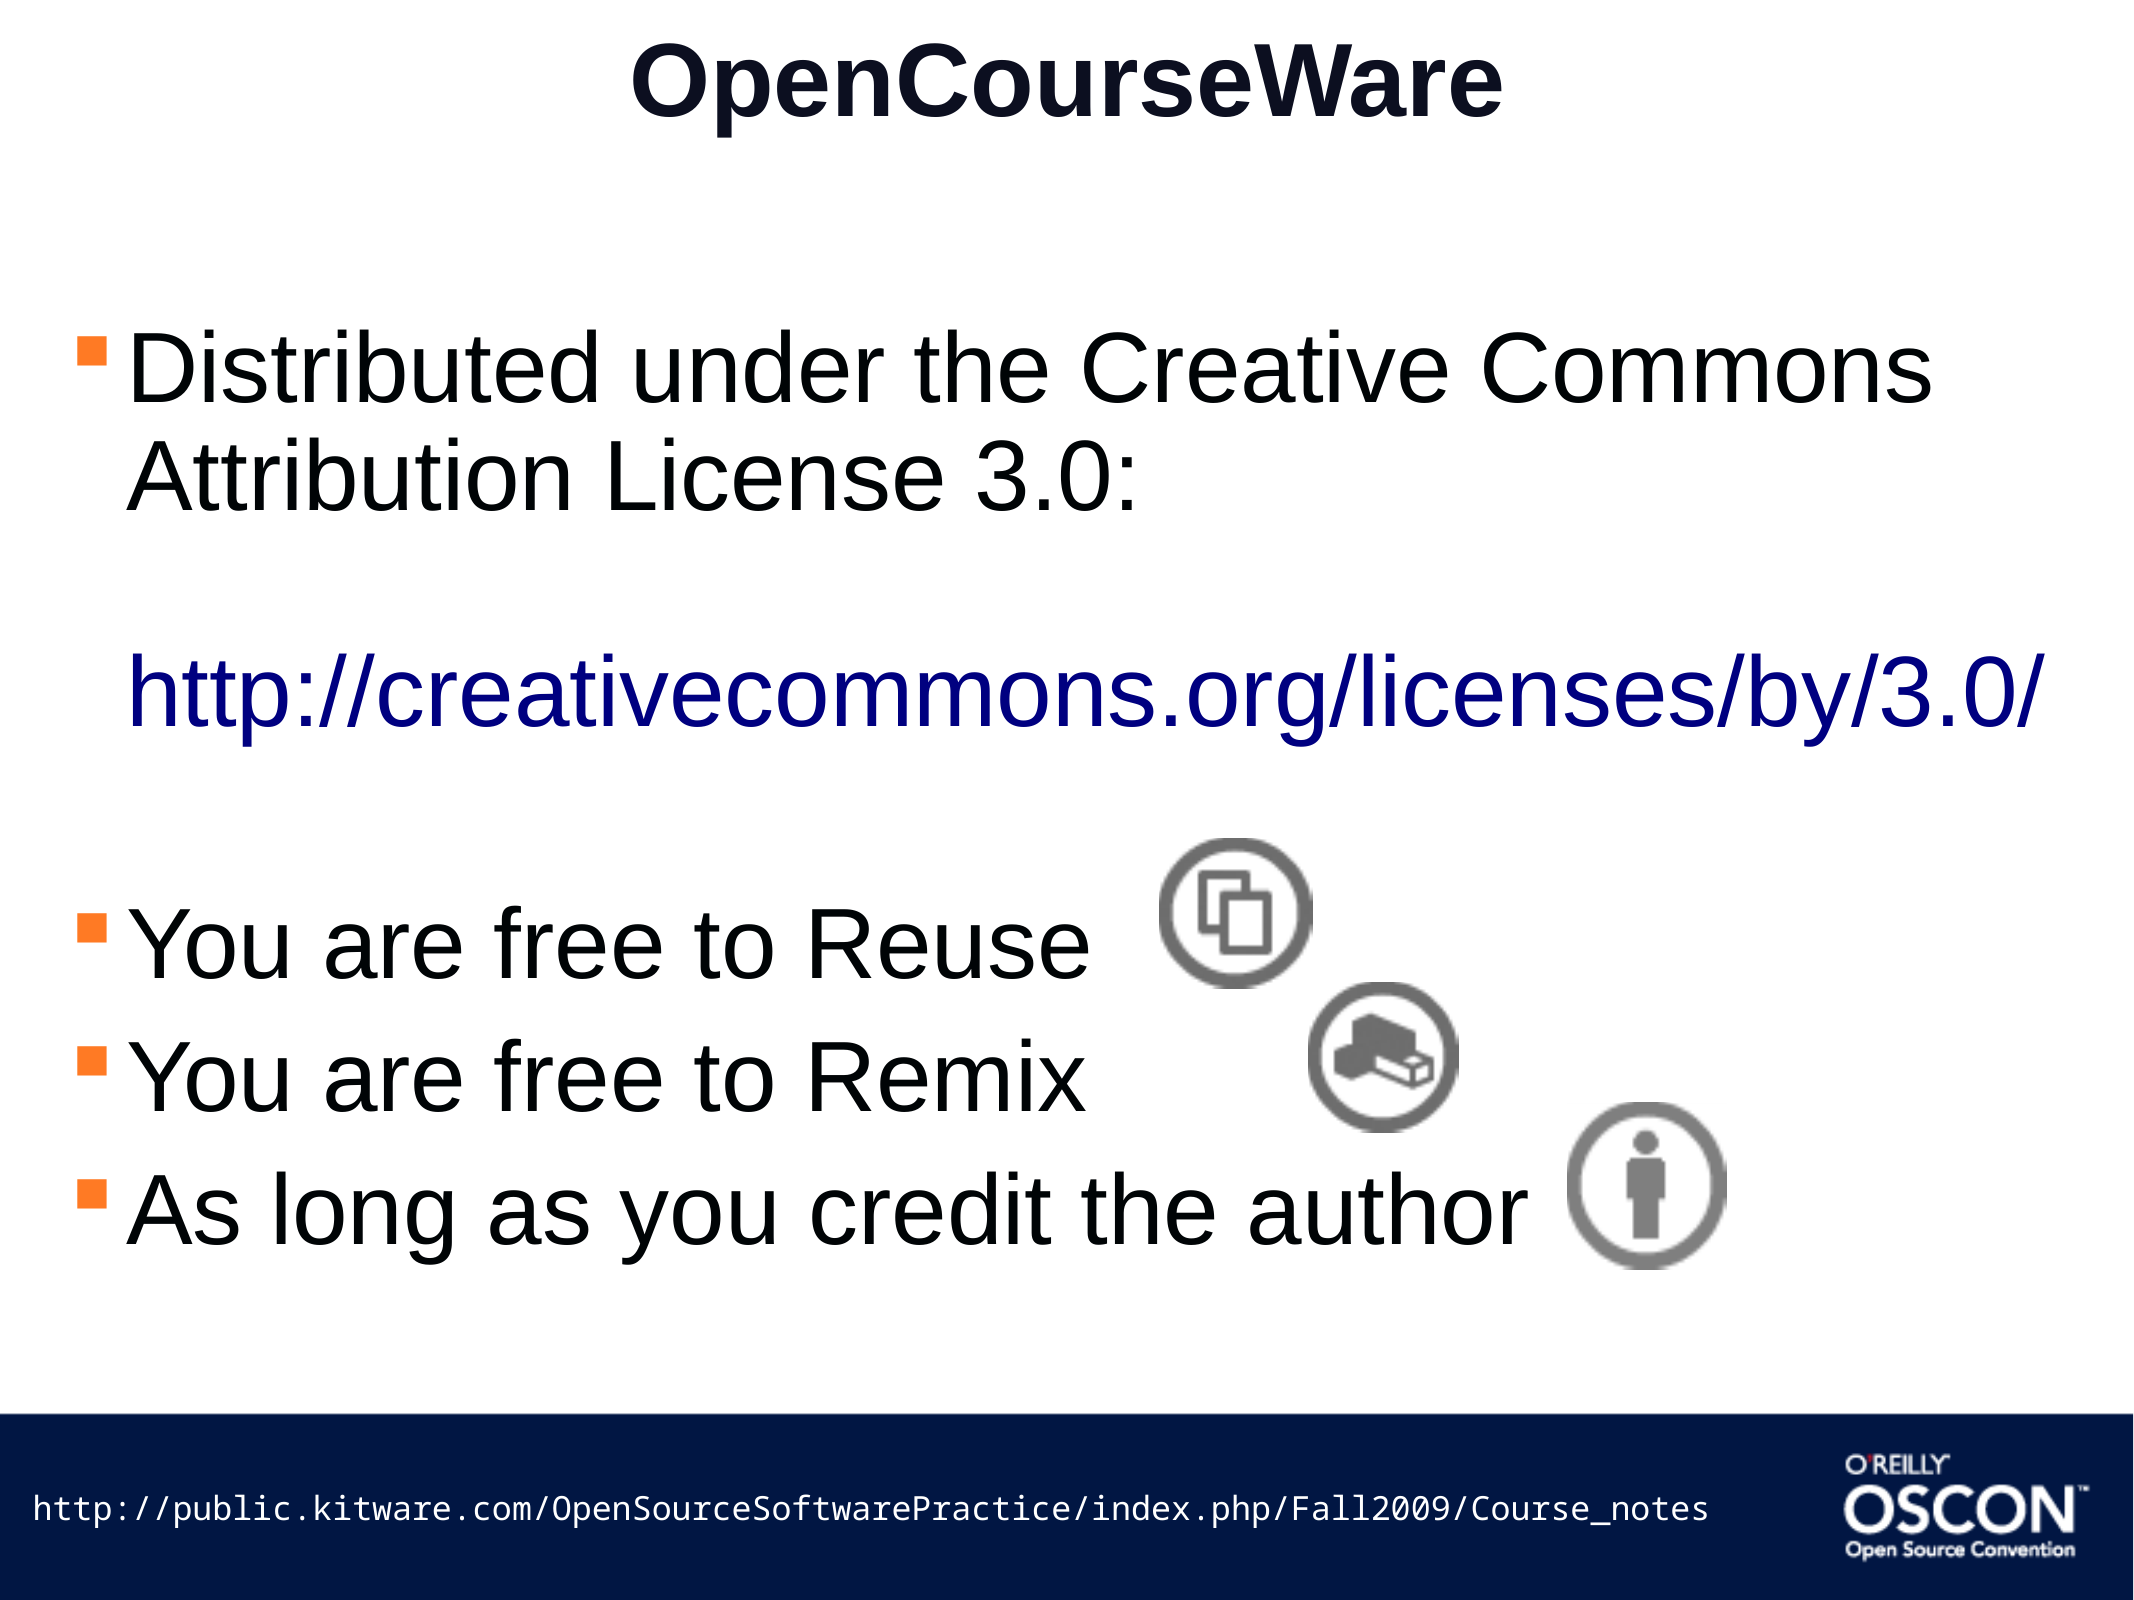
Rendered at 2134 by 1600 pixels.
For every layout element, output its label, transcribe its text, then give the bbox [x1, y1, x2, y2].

text_box http://public.kitware.com/OpenSourceSoftwarePractice/index.php/Fall2009/Course_notes [18, 1479, 2101, 1535]
title OpenCourseWare [41, 0, 2094, 152]
list Distributed under the Creative Commons Attribution License 3.0: http://creativecommons.org/licenses/by/3.0/ You are free to Reuse You are free to Remix As long as you credit the author [55, 307, 2081, 1327]
picture [0, 0, 2134, 1600]
